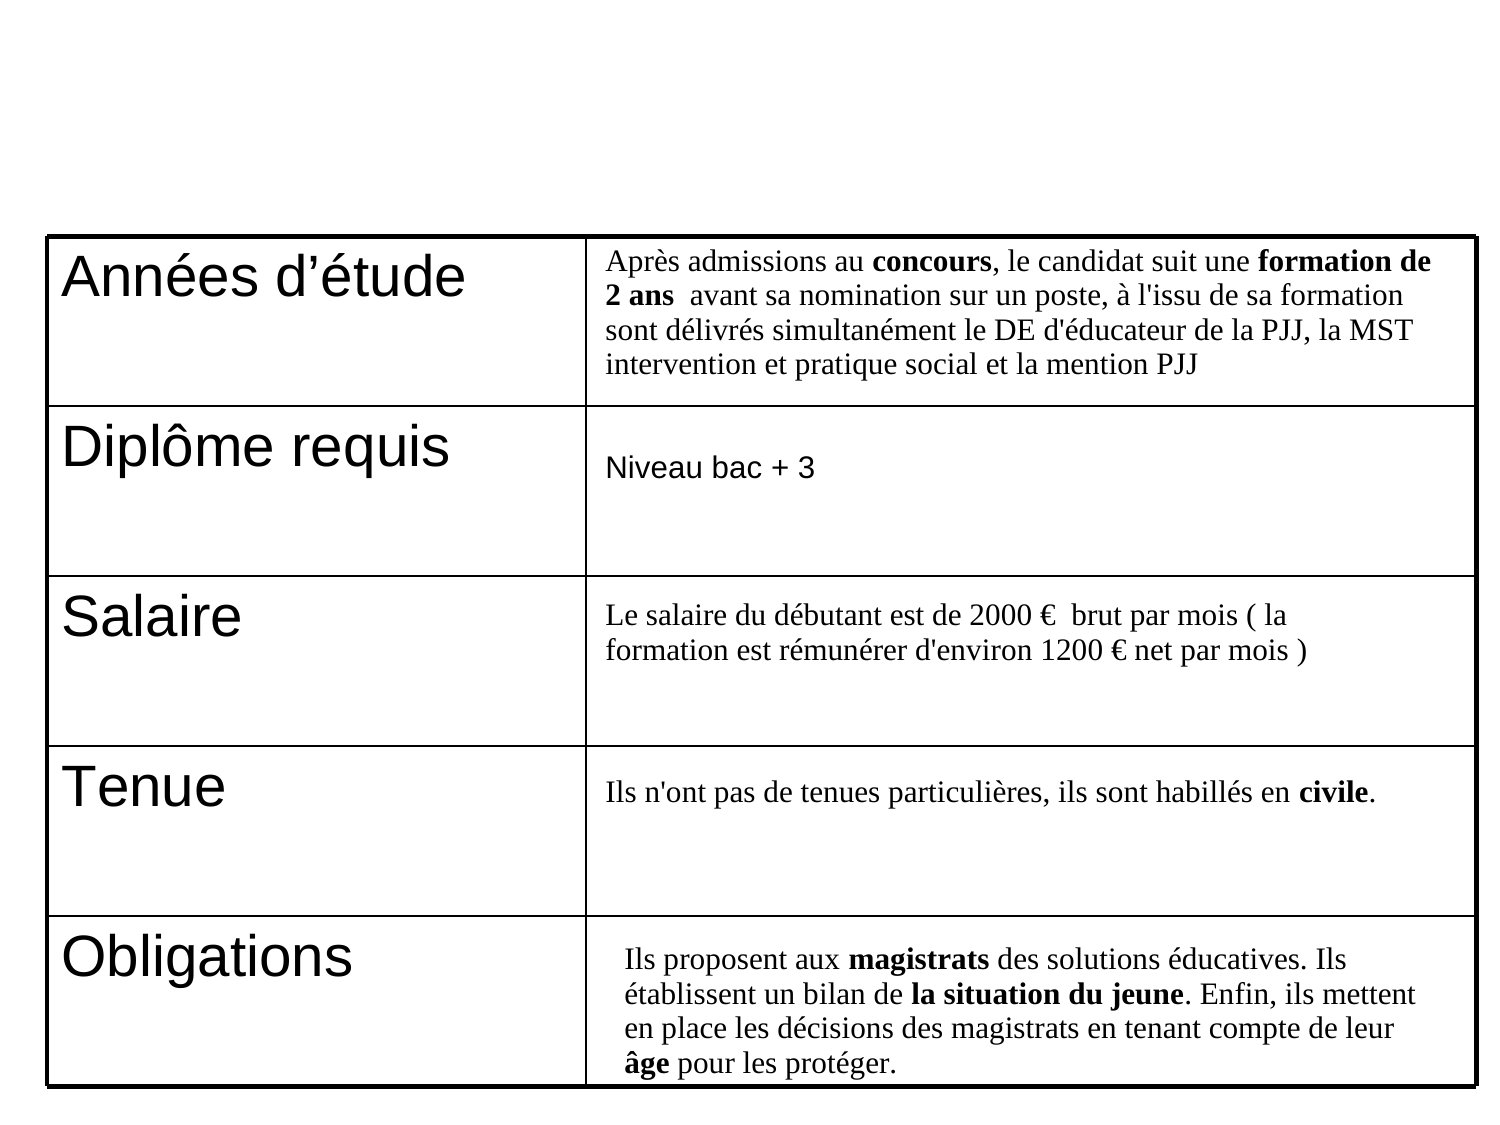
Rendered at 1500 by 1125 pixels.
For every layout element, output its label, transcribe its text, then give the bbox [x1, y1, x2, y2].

text_box Après admissions au concours, le candidat suit une formation de 2 ans avant sa nomination sur un poste, à l'issu de sa formation sont délivrés simultanément le DE d'éducateur de la PJJ, la MST intervention et pratique social et la mention PJJ [590, 236, 1447, 395]
text_box Le salaire du débutant est de 2000 € brut par mois ( la formation est rémunérer d'environ 1200 € net par mois ) [590, 590, 1418, 677]
text_box Niveau bac + 3 [590, 442, 1447, 532]
text_box Ils proposent aux magistrats des solutions éducatives. Ils établissent un bilan de la situation du jeune. Enfin, ils mettent en place les décisions des magistrats en tenant compte de leur âge pour les protéger. [609, 934, 1437, 1093]
text_box Années d’étude [49, 239, 585, 405]
text_box Obligations [49, 917, 585, 1084]
text_box Tenue [49, 747, 585, 915]
text_box Salaire [49, 577, 585, 745]
text_box Ils n'ont pas de tenues particulières, ils sont habillés en civile. [590, 767, 1447, 819]
text_box Diplôme requis [49, 407, 585, 575]
